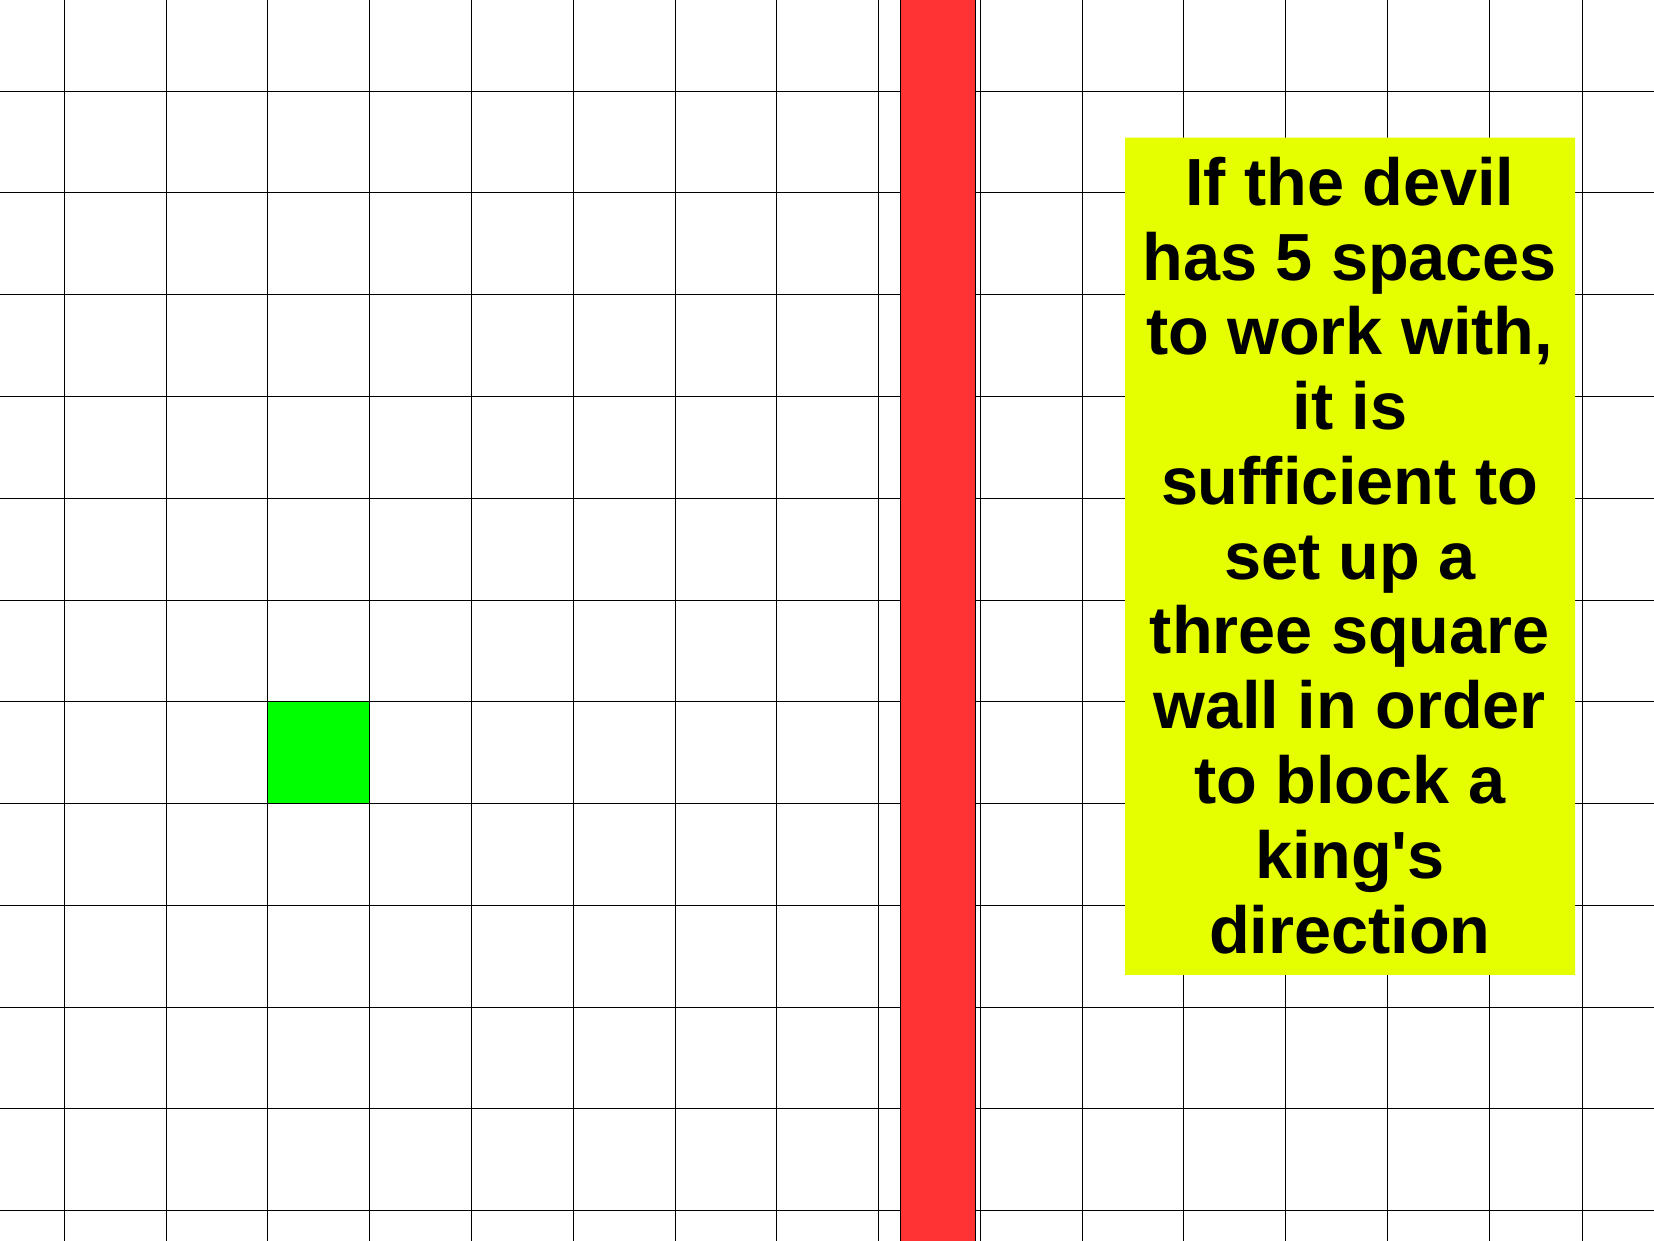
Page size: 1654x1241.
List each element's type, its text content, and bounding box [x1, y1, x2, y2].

text_box If the devil has 5 spaces to work with, it is sufficient to set up a three square wall in order to block a king's direction [1125, 137, 1576, 975]
text_box [0, 0, 1654, 1241]
